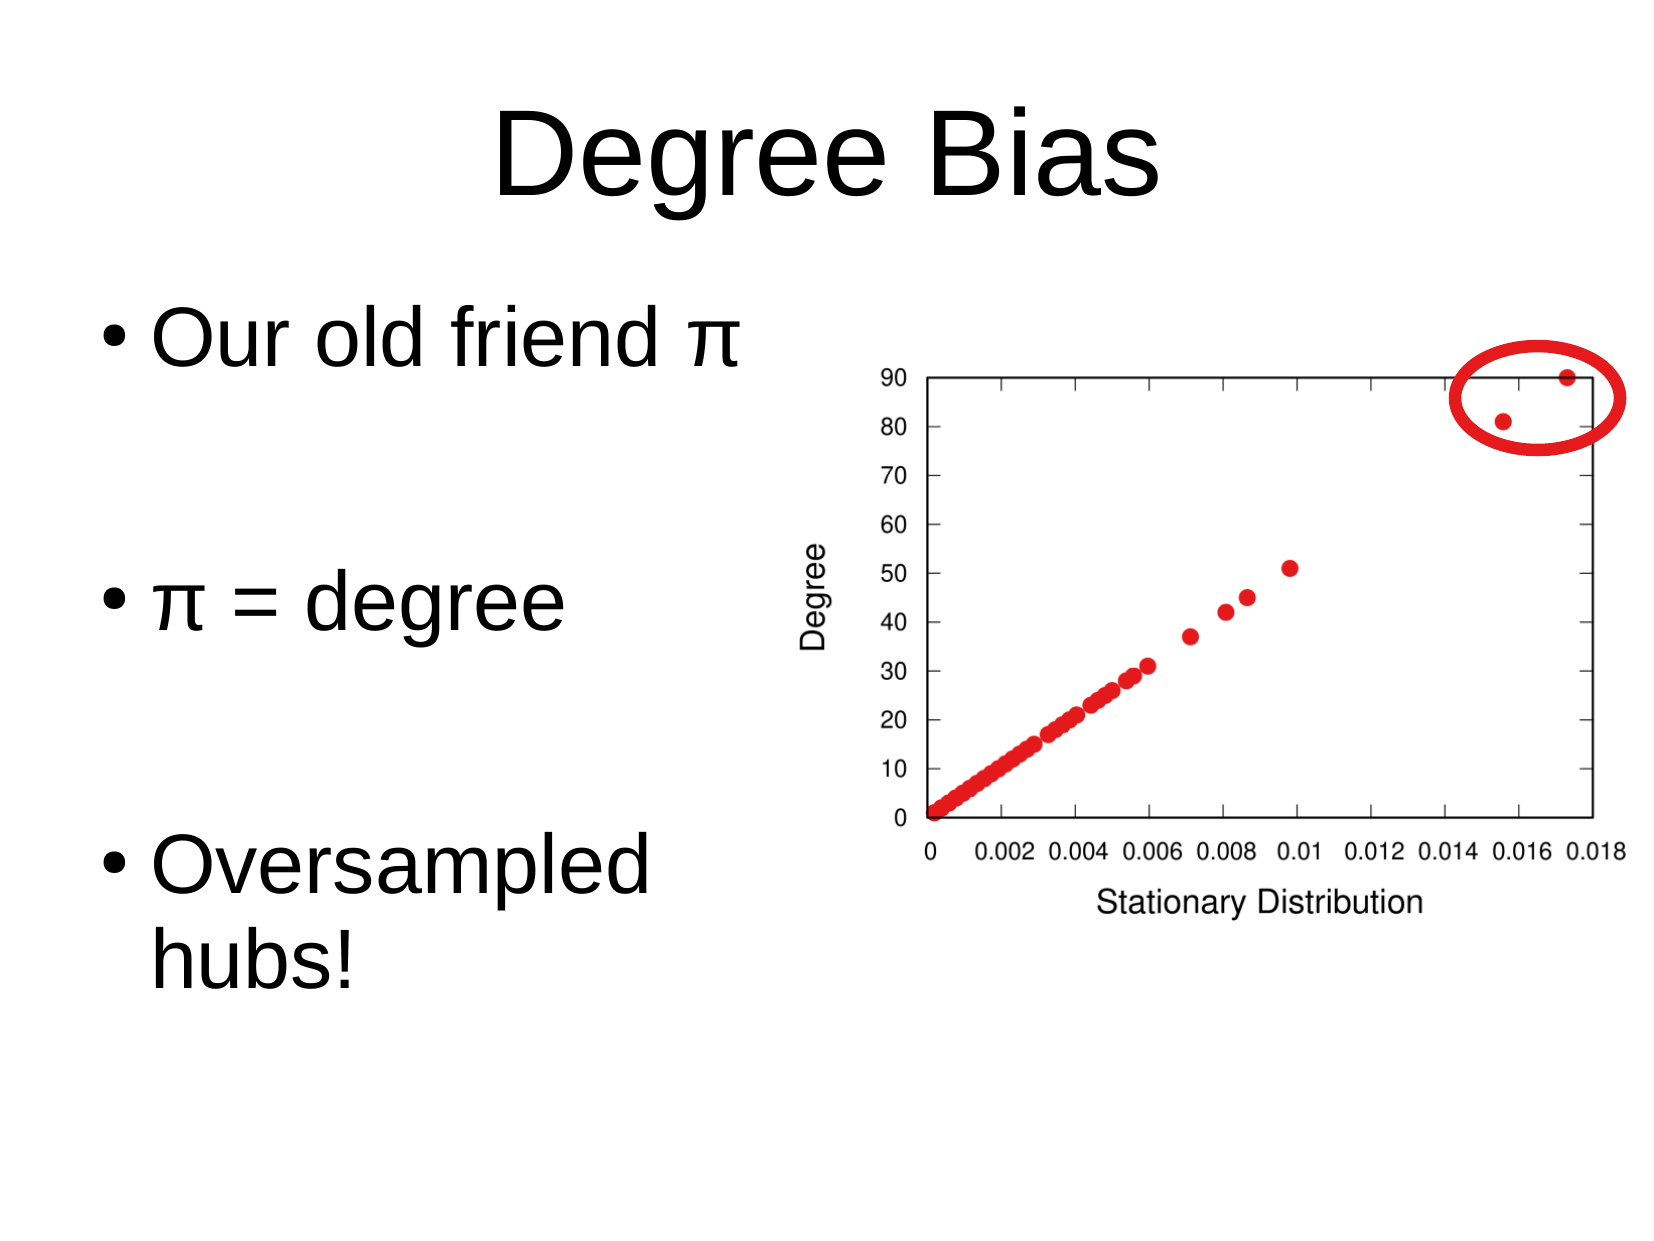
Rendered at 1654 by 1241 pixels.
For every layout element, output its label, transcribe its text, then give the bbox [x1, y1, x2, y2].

title Degree Bias [82, 49, 1571, 257]
picture [783, 344, 1654, 926]
list Our old friend π π = degree Oversampled hubs! [82, 290, 809, 1010]
picture [1462, 353, 1613, 443]
